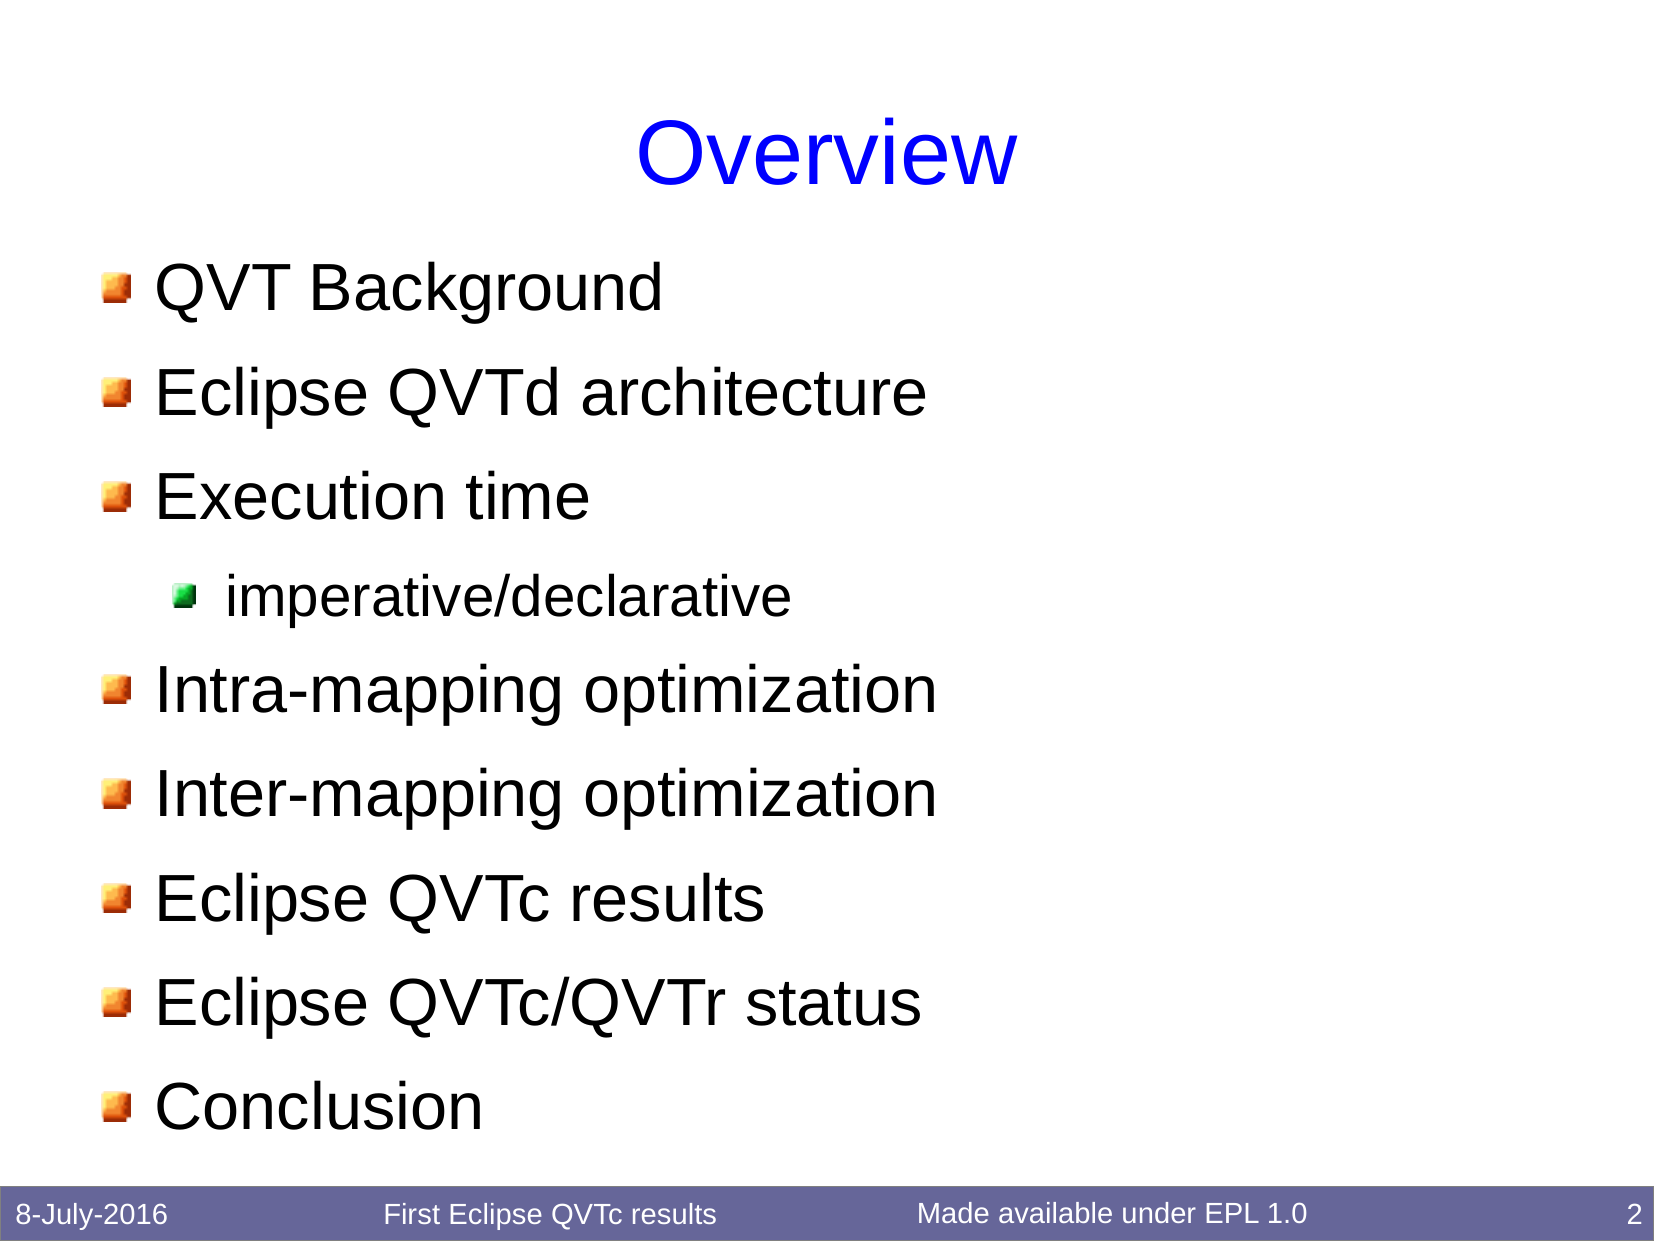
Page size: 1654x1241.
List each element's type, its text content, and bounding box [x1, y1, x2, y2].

list QVT Background Eclipse QVTd architecture Execution time imperative/declarative Intra-mapping optimization Inter-mapping optimization Eclipse QVTc results Eclipse QVTc/QVTr status Conclusion [83, 250, 1610, 1144]
title Overview [82, 49, 1571, 257]
